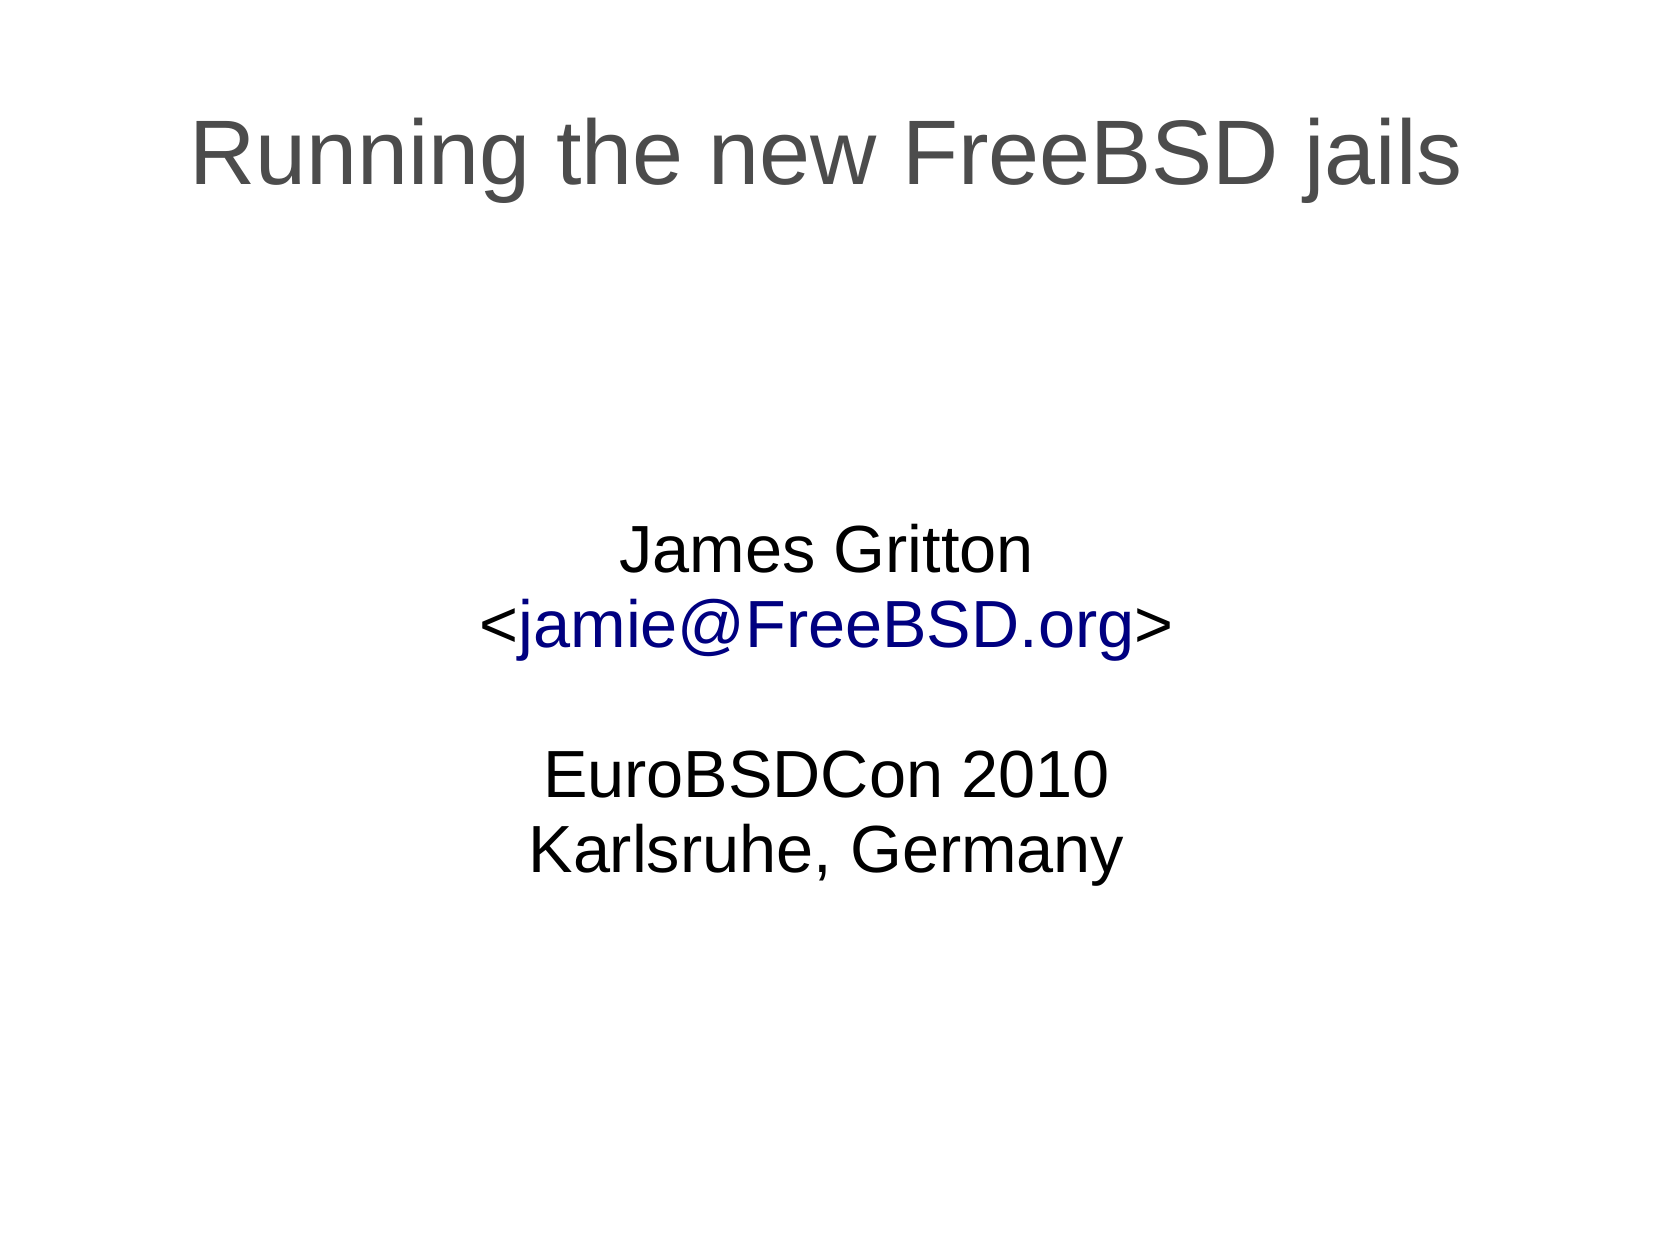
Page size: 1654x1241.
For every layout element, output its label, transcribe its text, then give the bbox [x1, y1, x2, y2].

subtitle James Gritton <jamie@FreeBSD.org> EuroBSDCon 2010 Karlsruhe, Germany [82, 297, 1571, 1102]
title Running the new FreeBSD jails [82, 49, 1571, 257]
